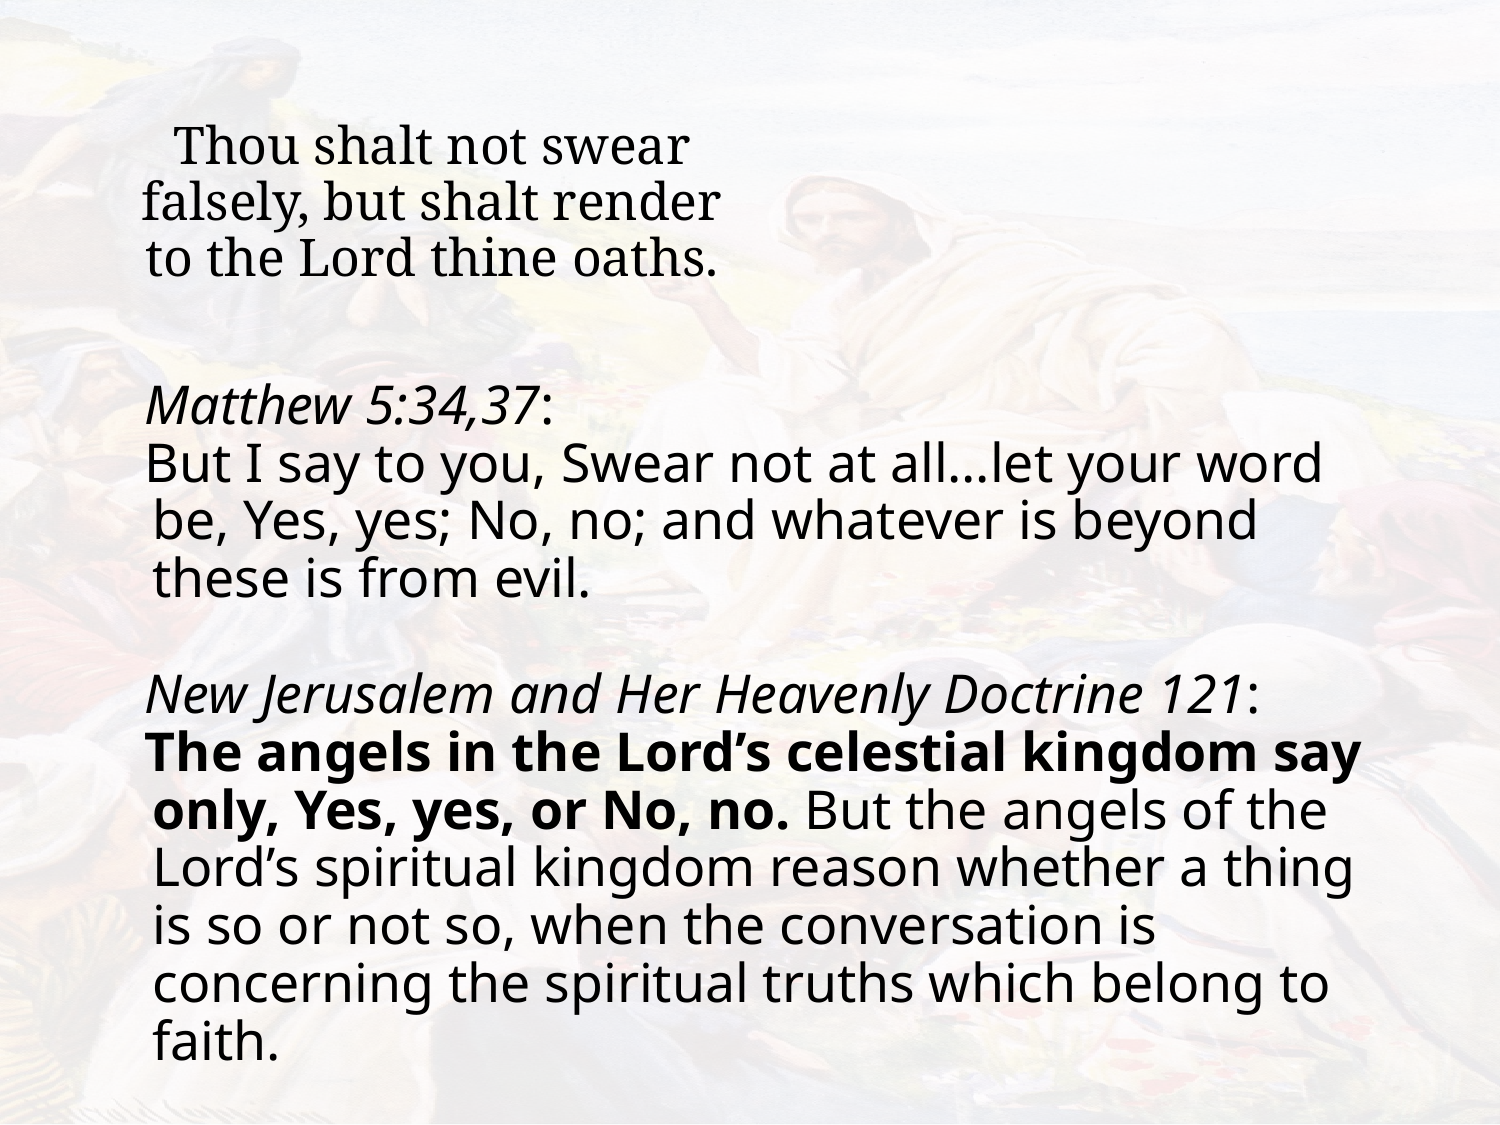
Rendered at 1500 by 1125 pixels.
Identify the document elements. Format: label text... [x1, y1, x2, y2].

list Matthew 5:34,37: But I say to you, Swear not at all…let your word be, Yes, yes; No, no; and whatever is beyond these is from evil. New Jerusalem and Her Heavenly Doctrine 121: The angels in the Lord’s celestial kingdom say only, Yes, yes, or No, no. But the angels of the Lord’s spiritual kingdom reason whether a thing is so or not so, when the conversation is concerning the spiritual truths which belong to faith. [103, 370, 1397, 1085]
title Thou shalt not swear falsely, but shalt render to the Lord thine oaths. [114, 95, 750, 313]
